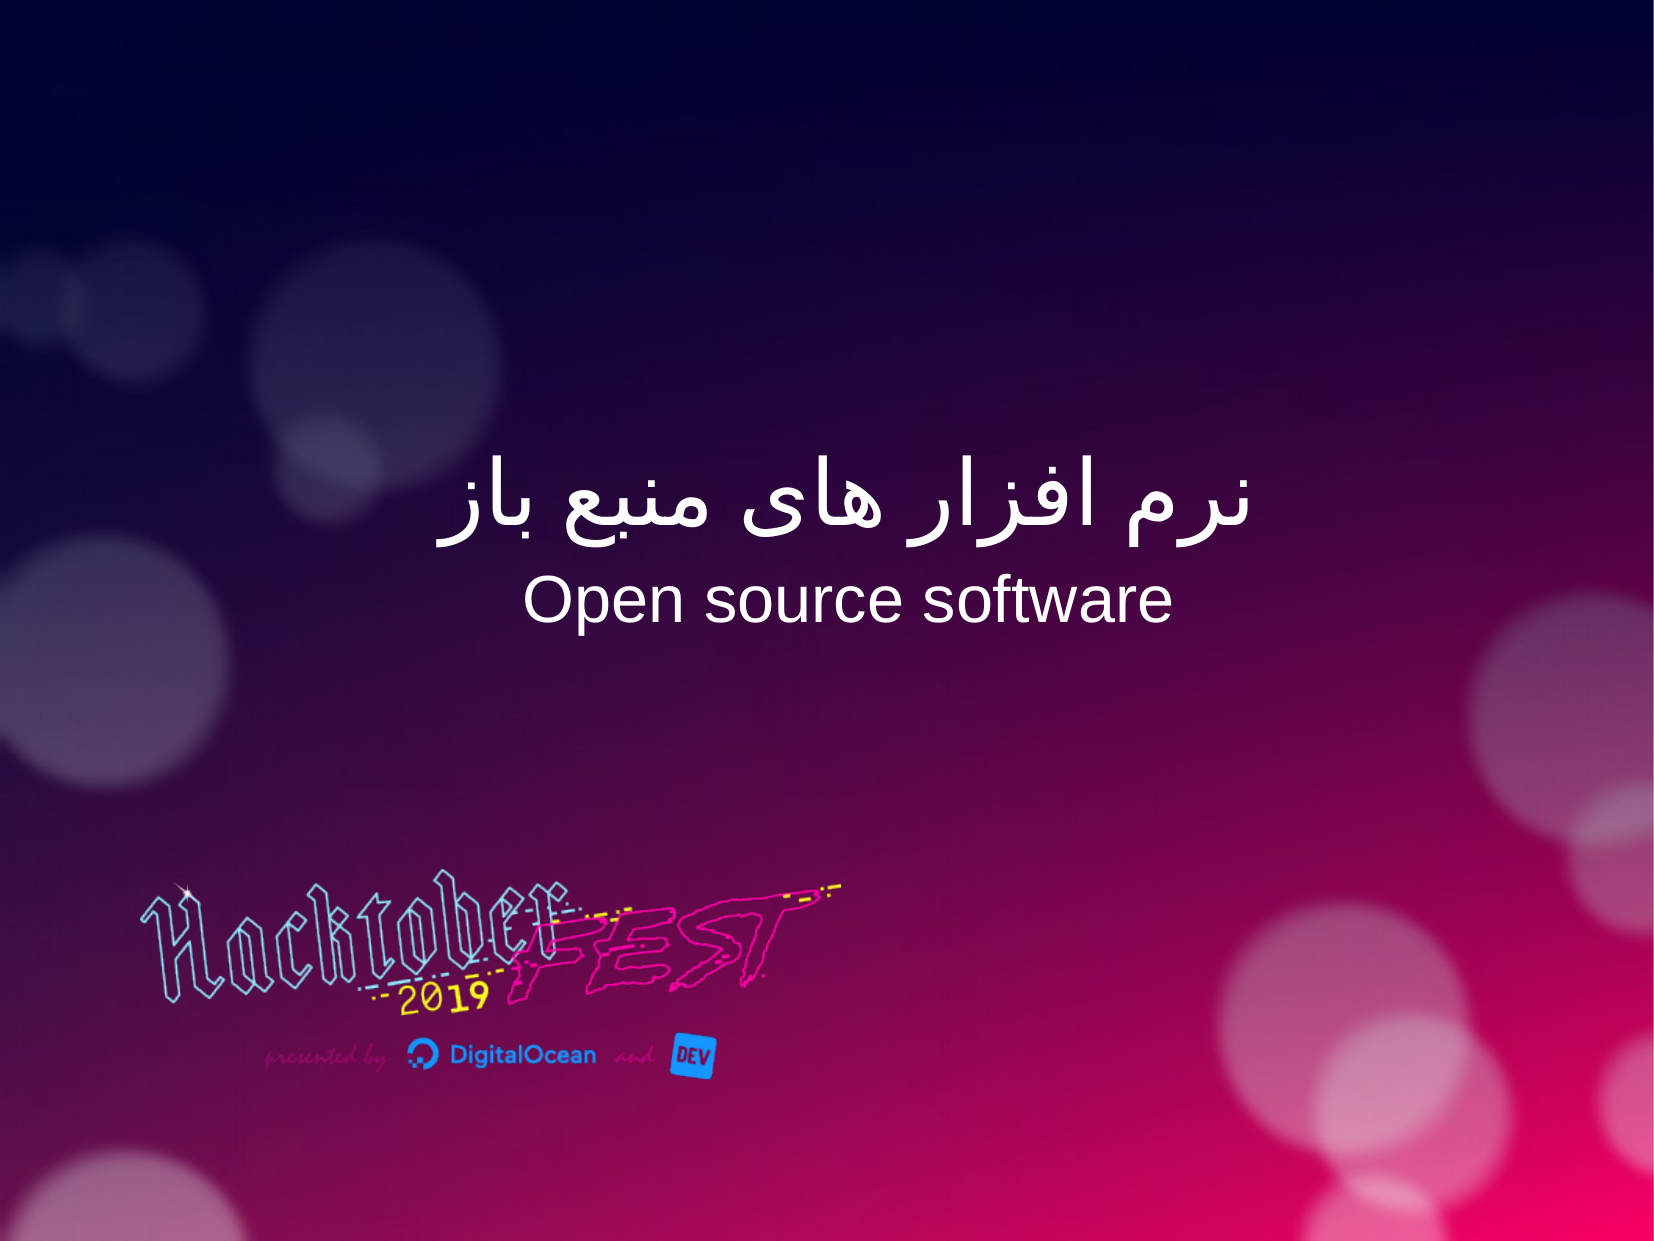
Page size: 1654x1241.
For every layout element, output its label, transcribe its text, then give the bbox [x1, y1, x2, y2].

picture [0, 0, 1654, 1241]
subtitle نرم افزار های منبع باز Open source software [105, 270, 1594, 811]
